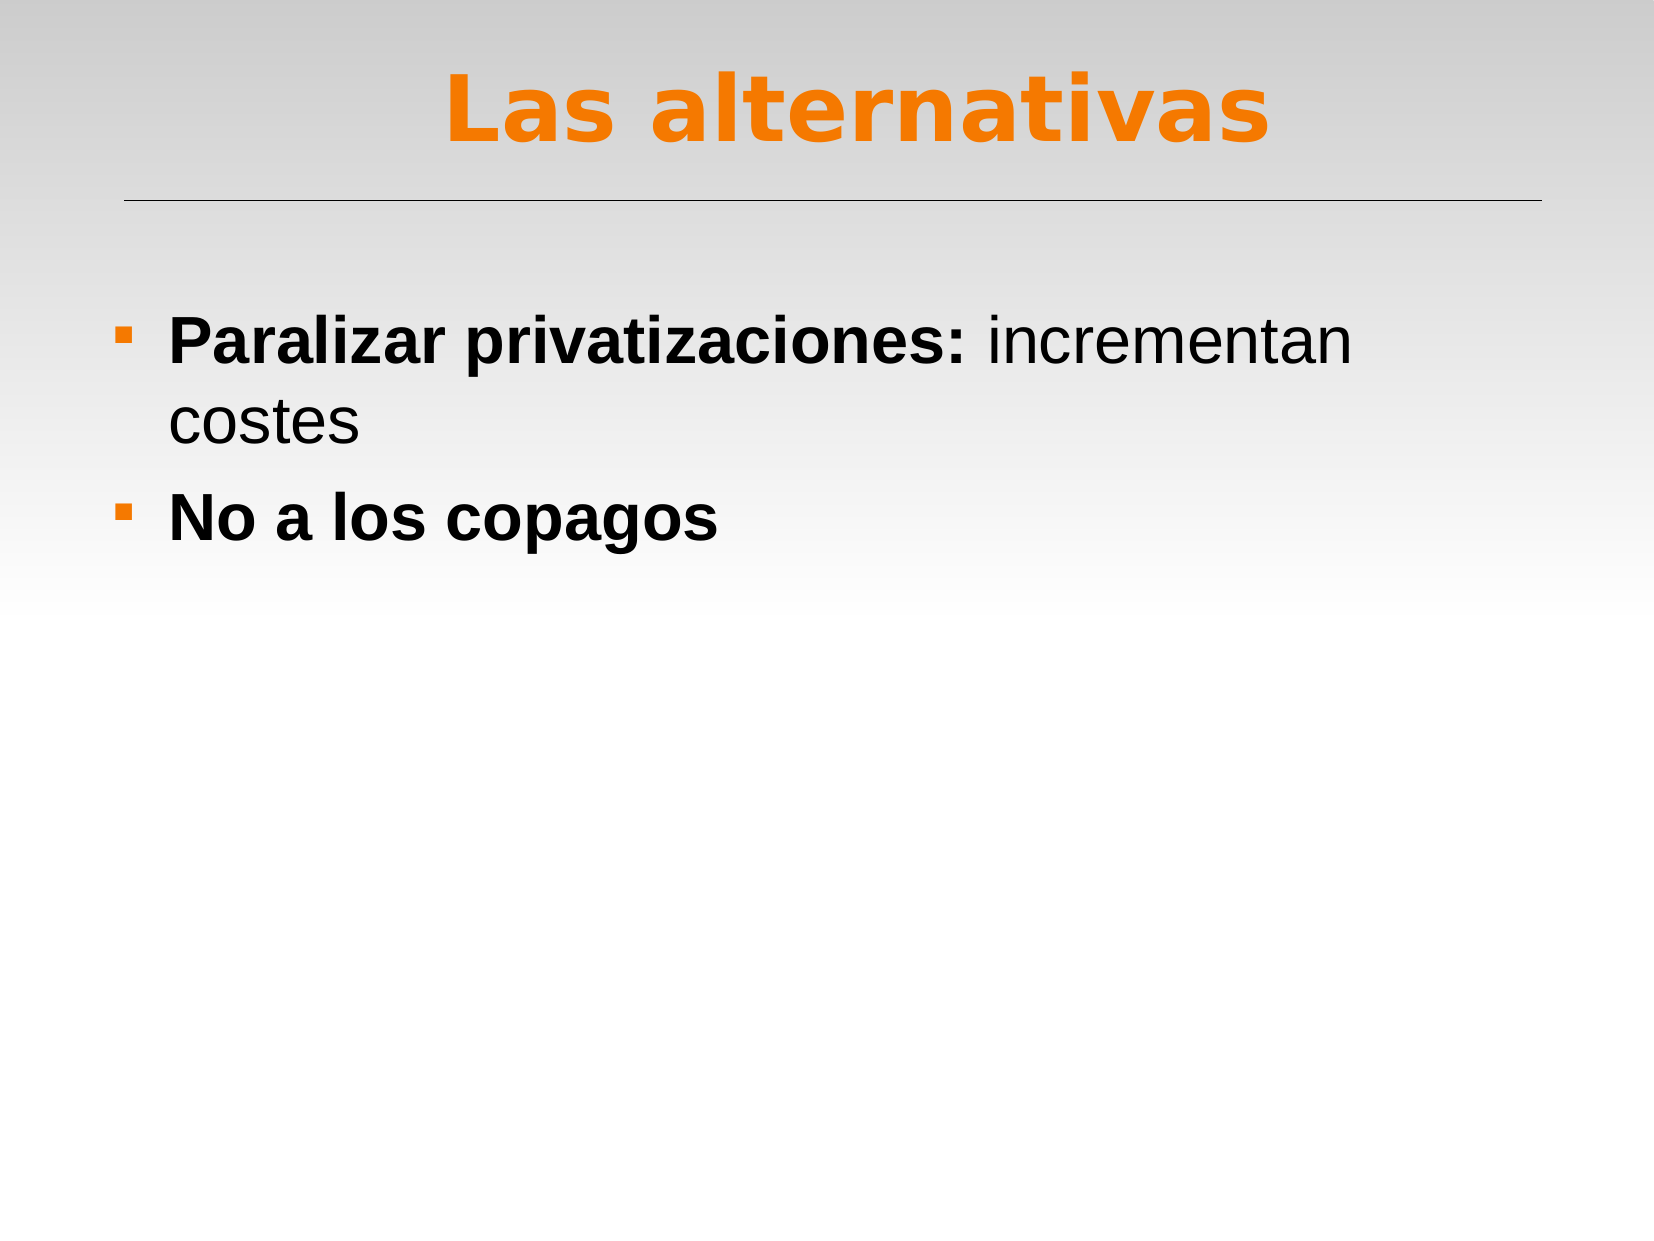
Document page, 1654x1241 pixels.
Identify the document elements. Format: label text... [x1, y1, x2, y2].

title [82, 178, 1571, 257]
title Las alternativas [59, 26, 1625, 178]
list Paralizar privatizaciones: incrementan costes No a los copagos [82, 289, 1571, 1108]
